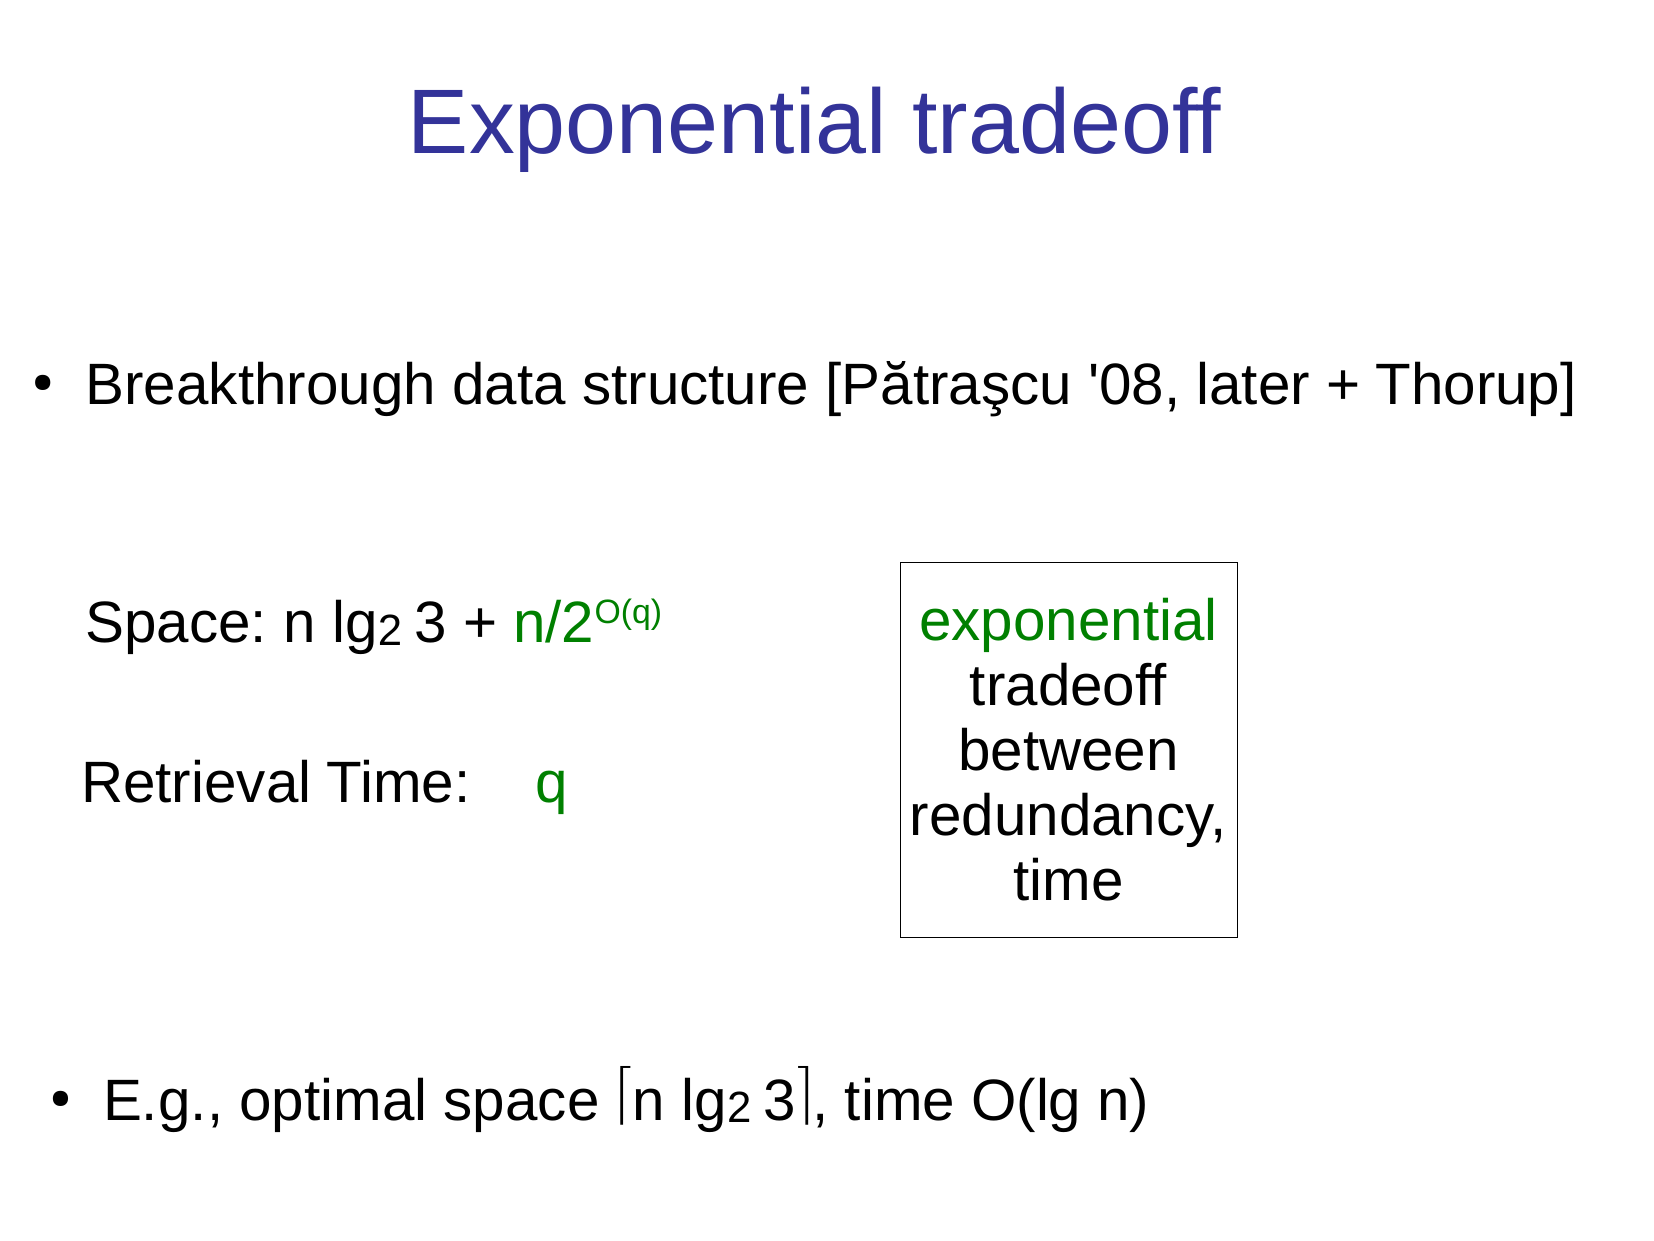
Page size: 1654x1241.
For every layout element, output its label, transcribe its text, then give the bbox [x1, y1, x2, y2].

list Breakthrough data structure [Pătraşcu '08, later + Thorup] Space: n lg2 3 + n/2O(q) Retrieval Time: q E.g., optimal space n lg2 3, time O(lg n) [0, 184, 1654, 1238]
text_box exponential tradeoff between redundancy, time [900, 562, 1238, 938]
title Exponential tradeoff [112, 18, 1519, 226]
